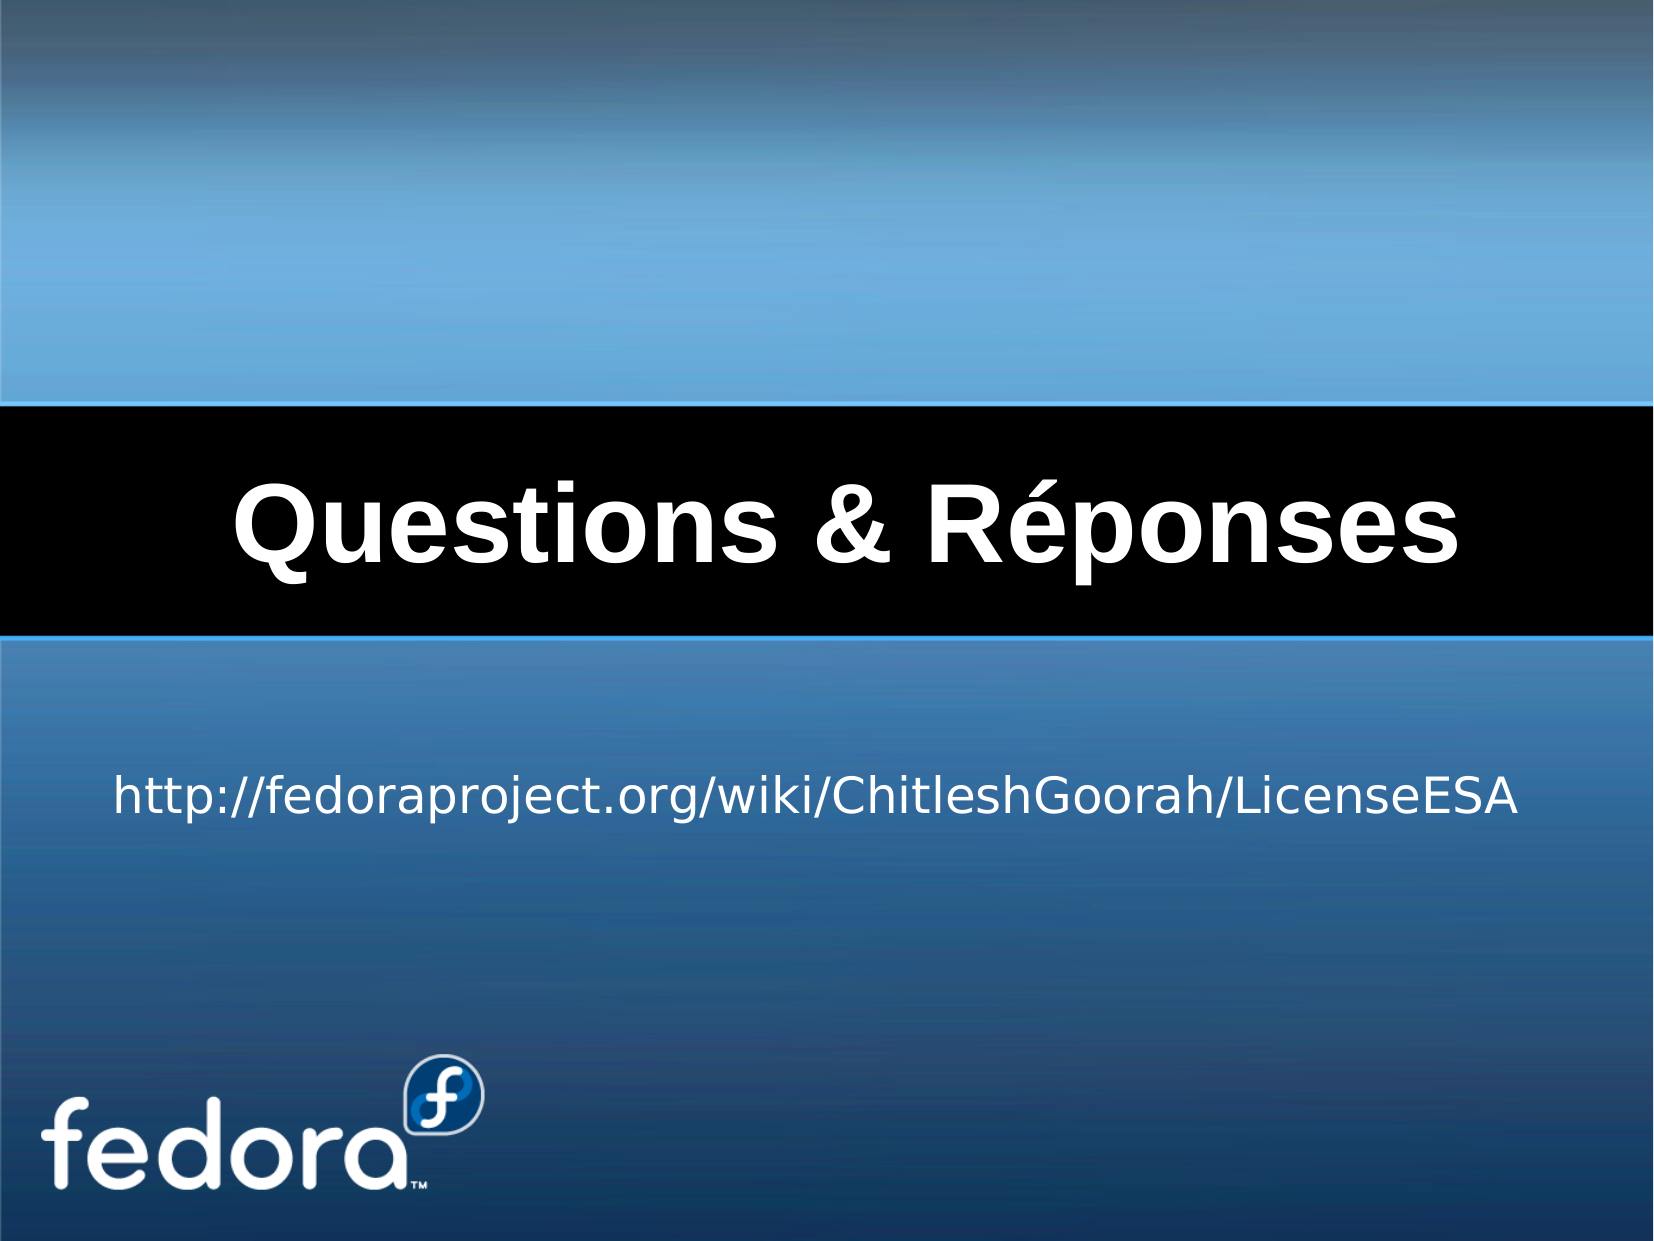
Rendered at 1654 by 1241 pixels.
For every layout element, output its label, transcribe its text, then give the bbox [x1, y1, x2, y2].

text_box http://fedoraproject.org/wiki/ChitleshGoorah/LicenseESA [112, 766, 1492, 826]
picture [0, 0, 1654, 1241]
title Questions & Réponses [123, 419, 1536, 627]
